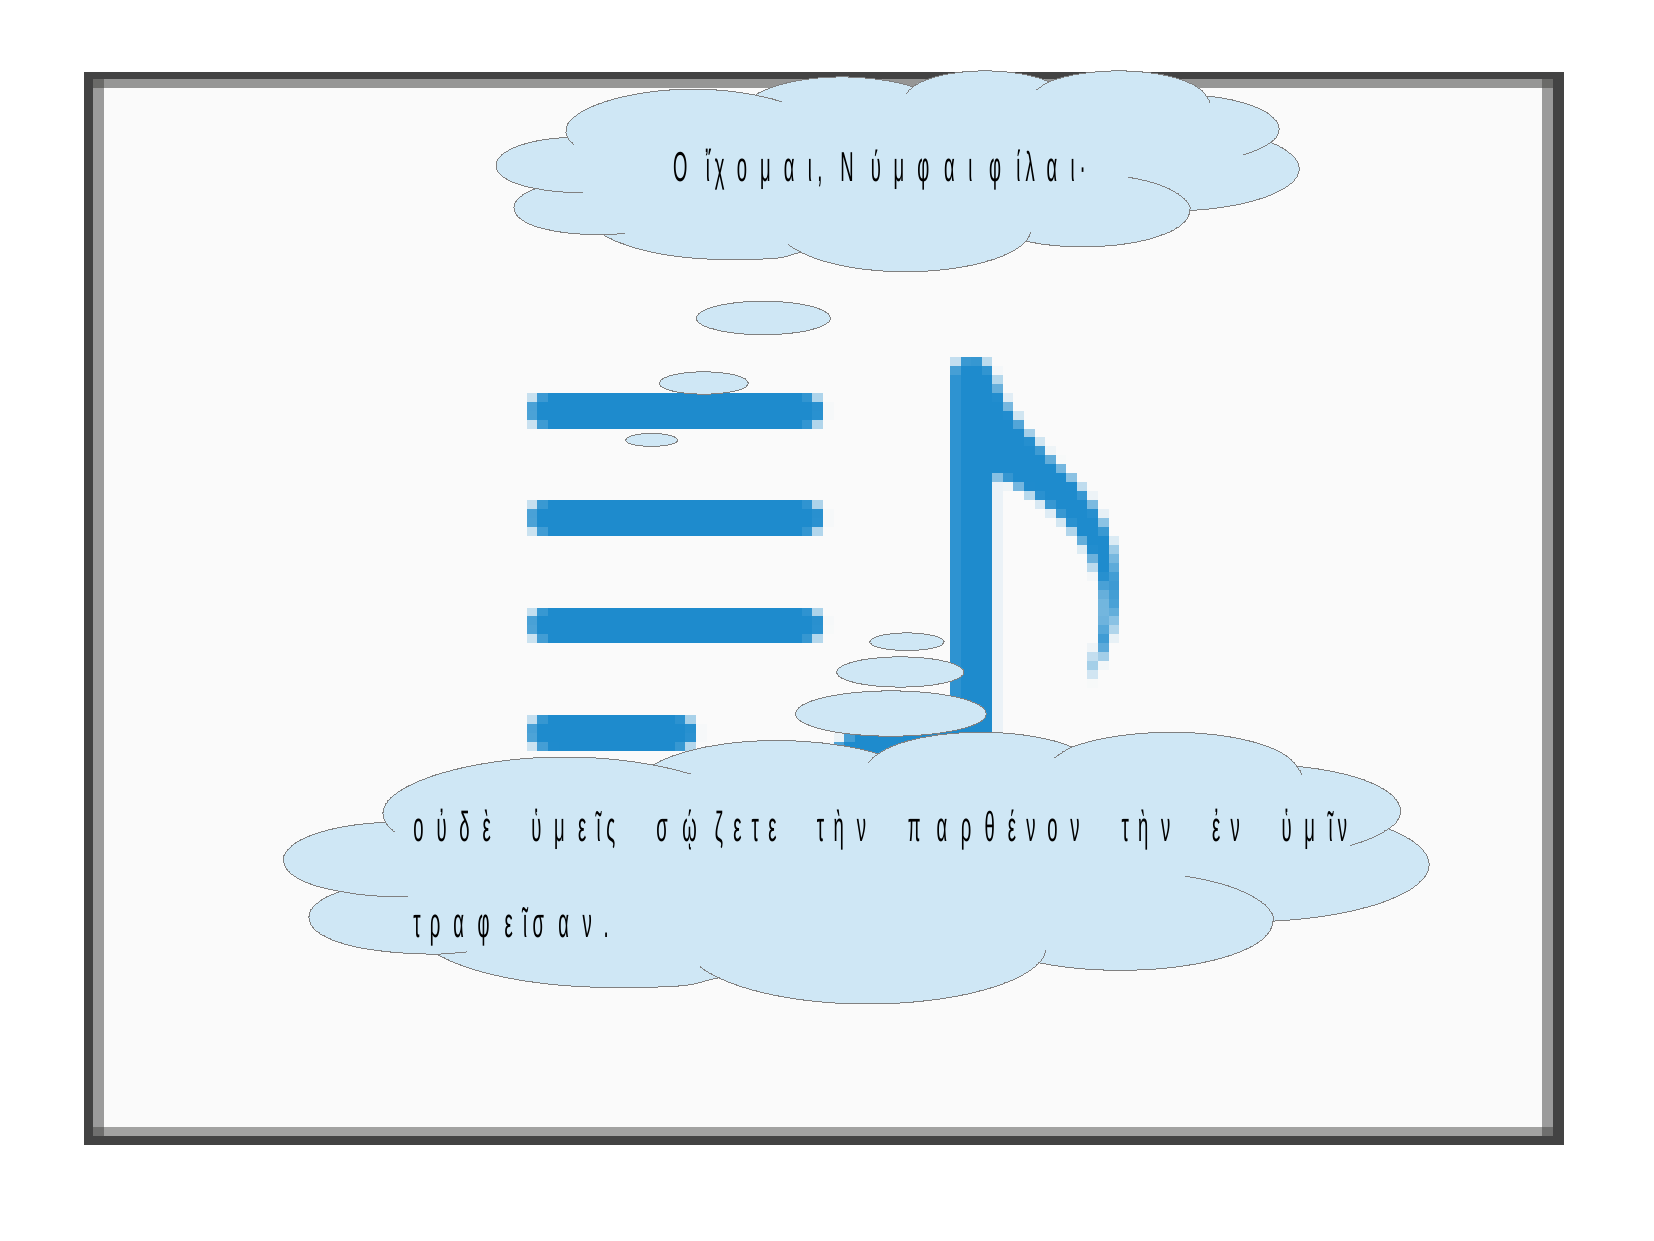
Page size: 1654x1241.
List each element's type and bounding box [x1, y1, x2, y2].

picture [673, 143, 1619, 260]
picture [413, 803, 1359, 1016]
text_box [82, 70, 1565, 1146]
